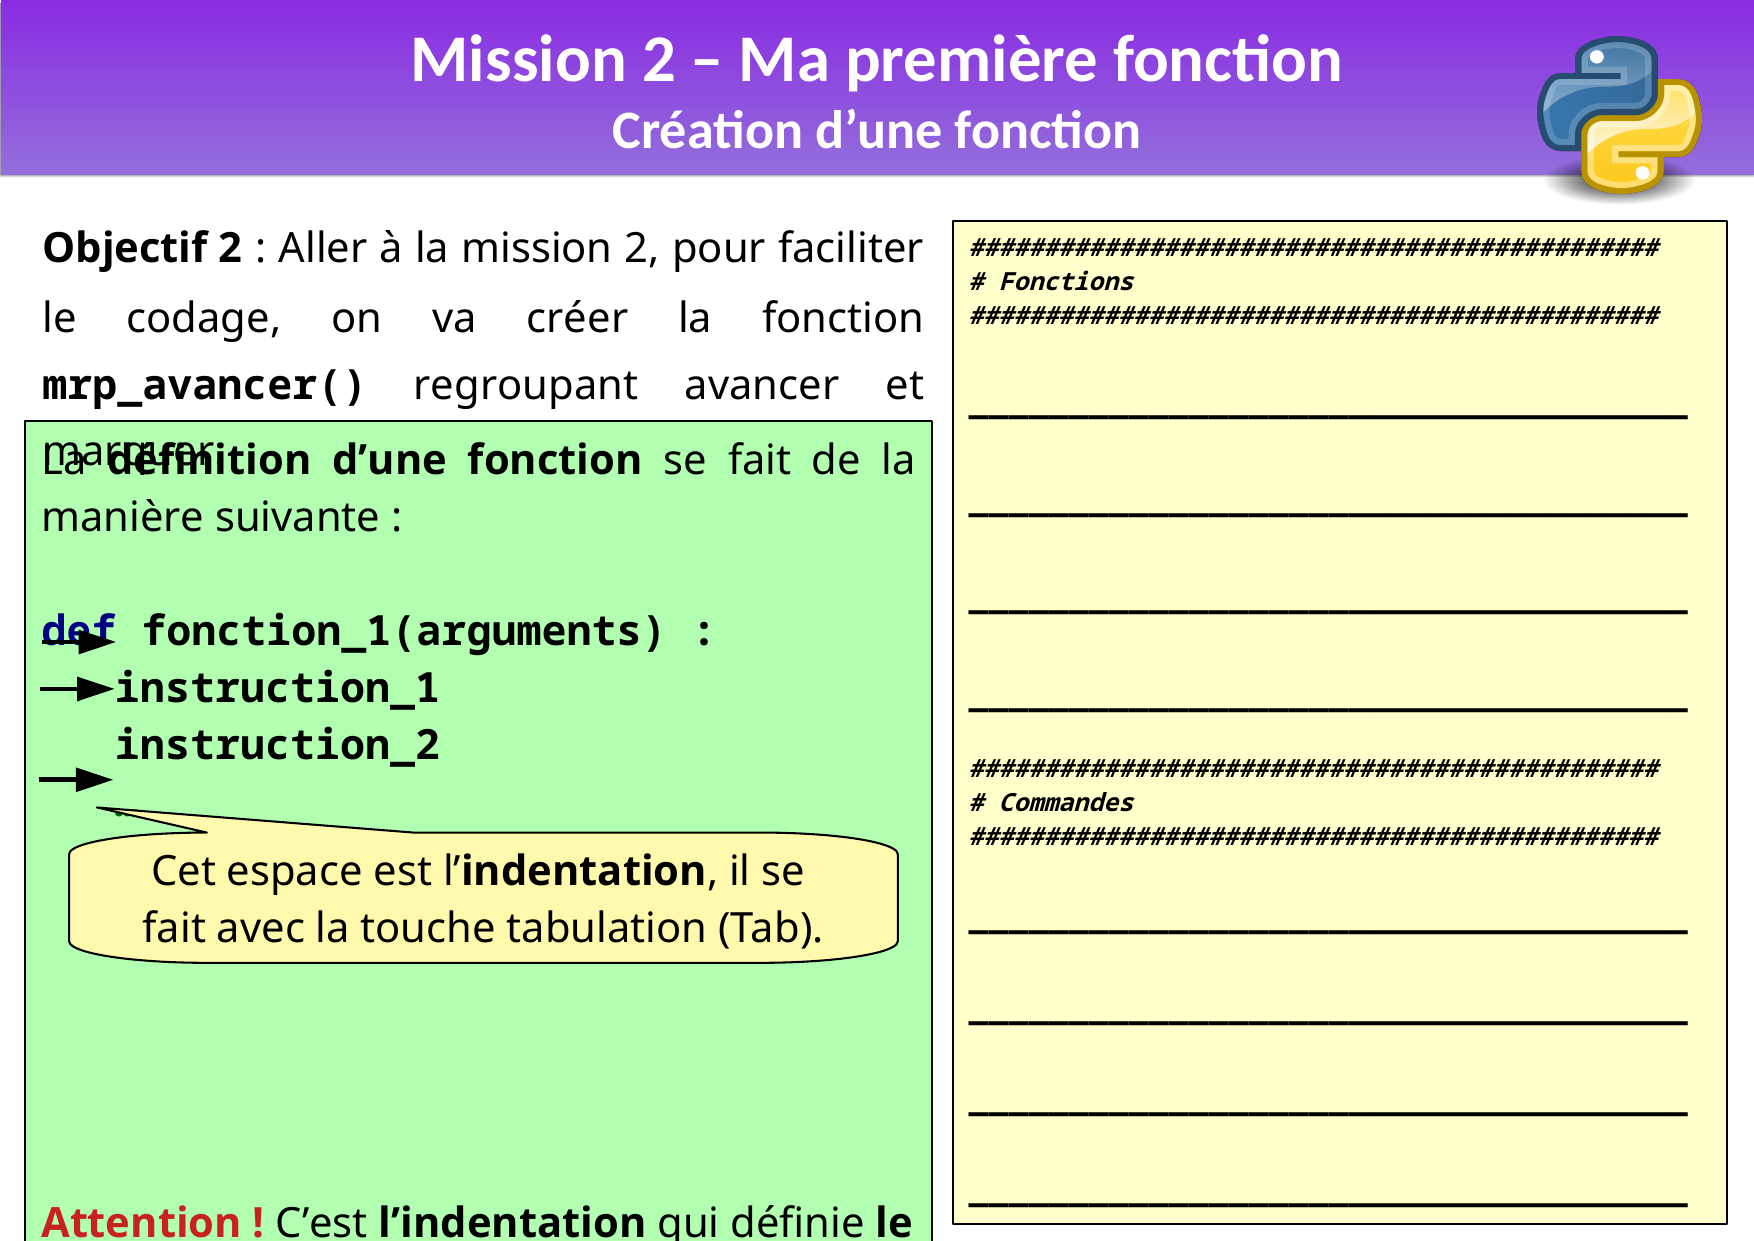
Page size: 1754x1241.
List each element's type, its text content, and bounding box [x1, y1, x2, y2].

text_box ############################################## # Fonctions ############################################## ____________________________________ ____________________________________ ____________________________________ ____________________________________ ############################################## # Commandes ############################################## ____________________________________ ____________________________________ ____________________________________ ____________________________________ ____________________________________ ____________________________________ ____________________________________ ____________________________________ [952, 221, 1727, 1224]
text_box Mission 2 – Ma première fonction Création d’une fonction [0, 0, 1754, 175]
text_box La définition d’une fonction se fait de la manière suivante : def fonction_1(arguments) : instruction_1 instruction_2 … return valeurs_renvoyées Attention ! C’est l’indentation qui définie le début et la fin d’un bloc. L’appel de la fonction est simplement : fonction_1(arguments) [25, 421, 933, 1223]
text_box Cet espace est l’indentation, il se fait avec la touche tabulation (Tab). [69, 807, 898, 963]
picture [1526, 32, 1713, 209]
text_box Objectif 2 : Aller à la mission 2, pour faciliter le codage, on va créer la fonction mrp_avancer() regroupant avancer et marquer. [27, 201, 940, 414]
